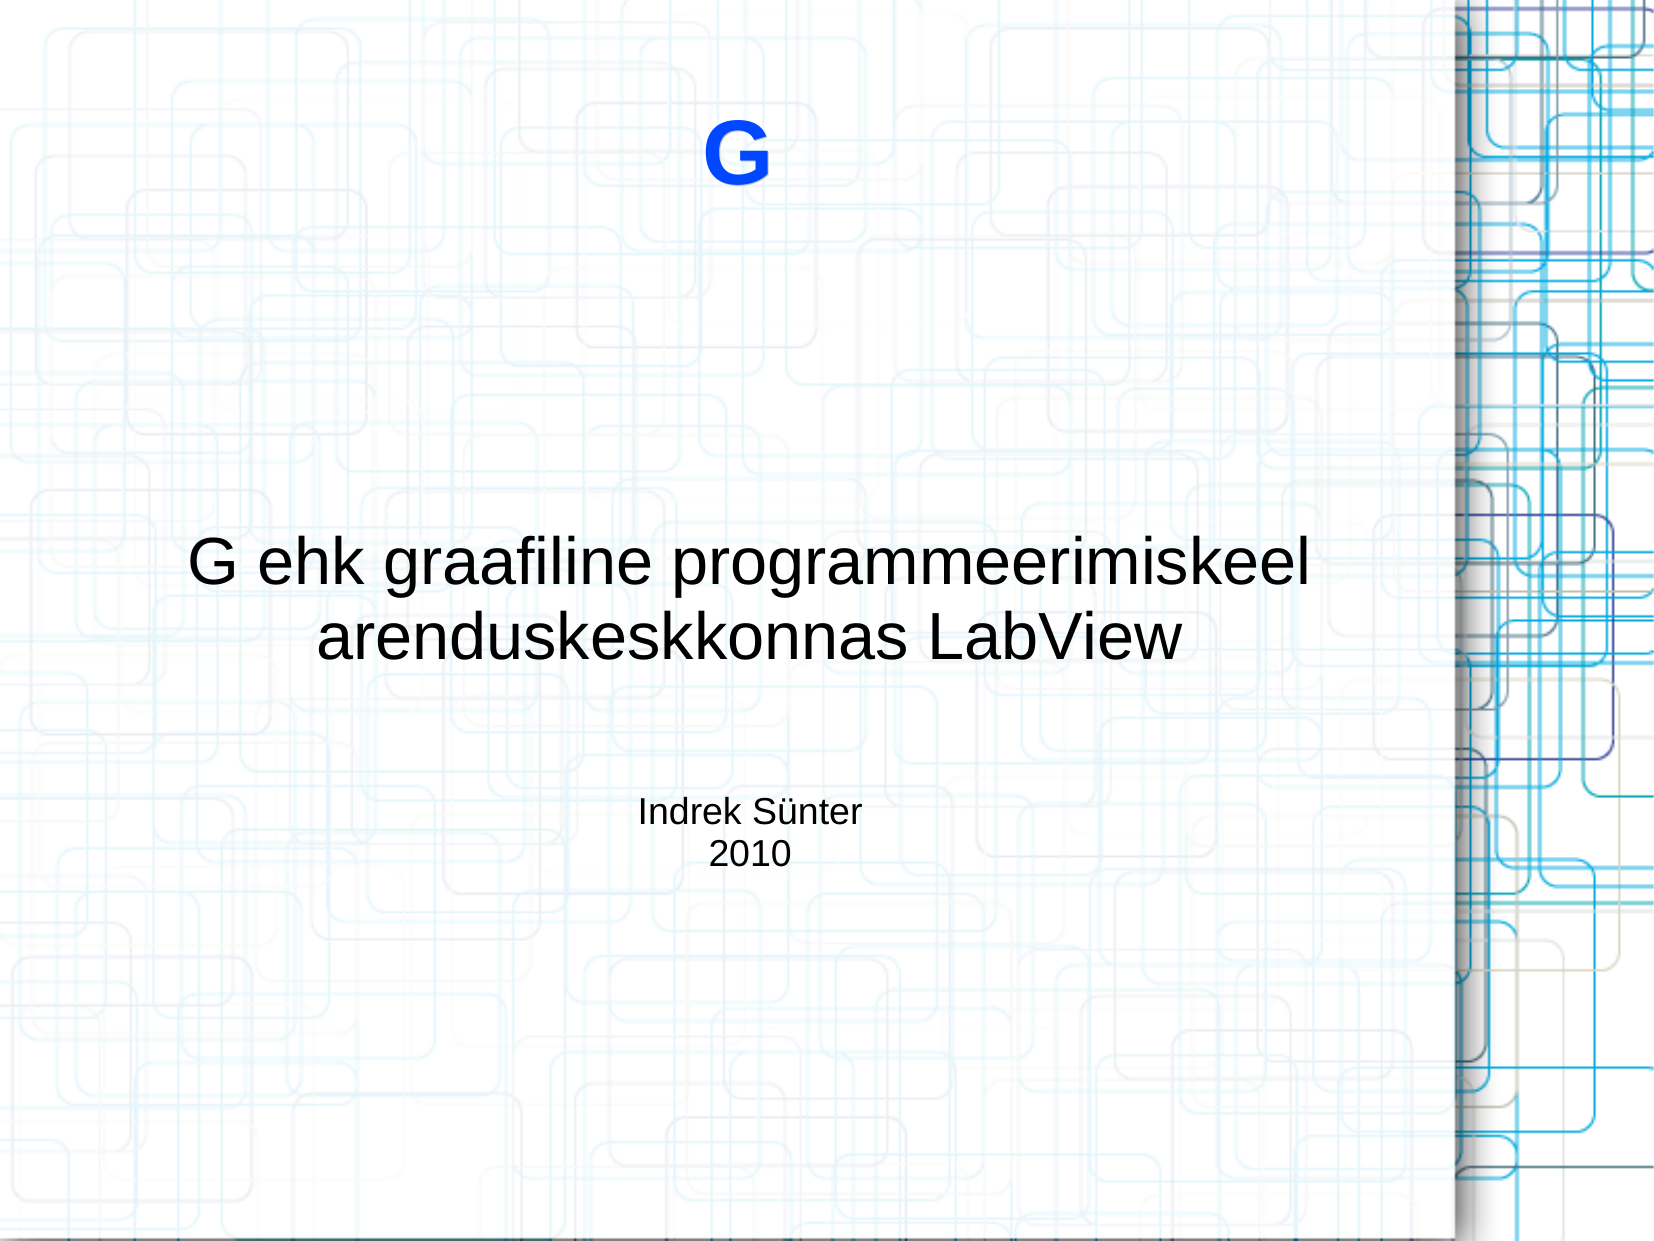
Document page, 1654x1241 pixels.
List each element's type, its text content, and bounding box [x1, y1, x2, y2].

subtitle G ehk graafiline programmeerimiskeel arenduskeskkonnas LabView Indrek Sünter 2010 [82, 297, 1418, 1102]
picture [0, 0, 1654, 1241]
title G [59, 49, 1418, 257]
